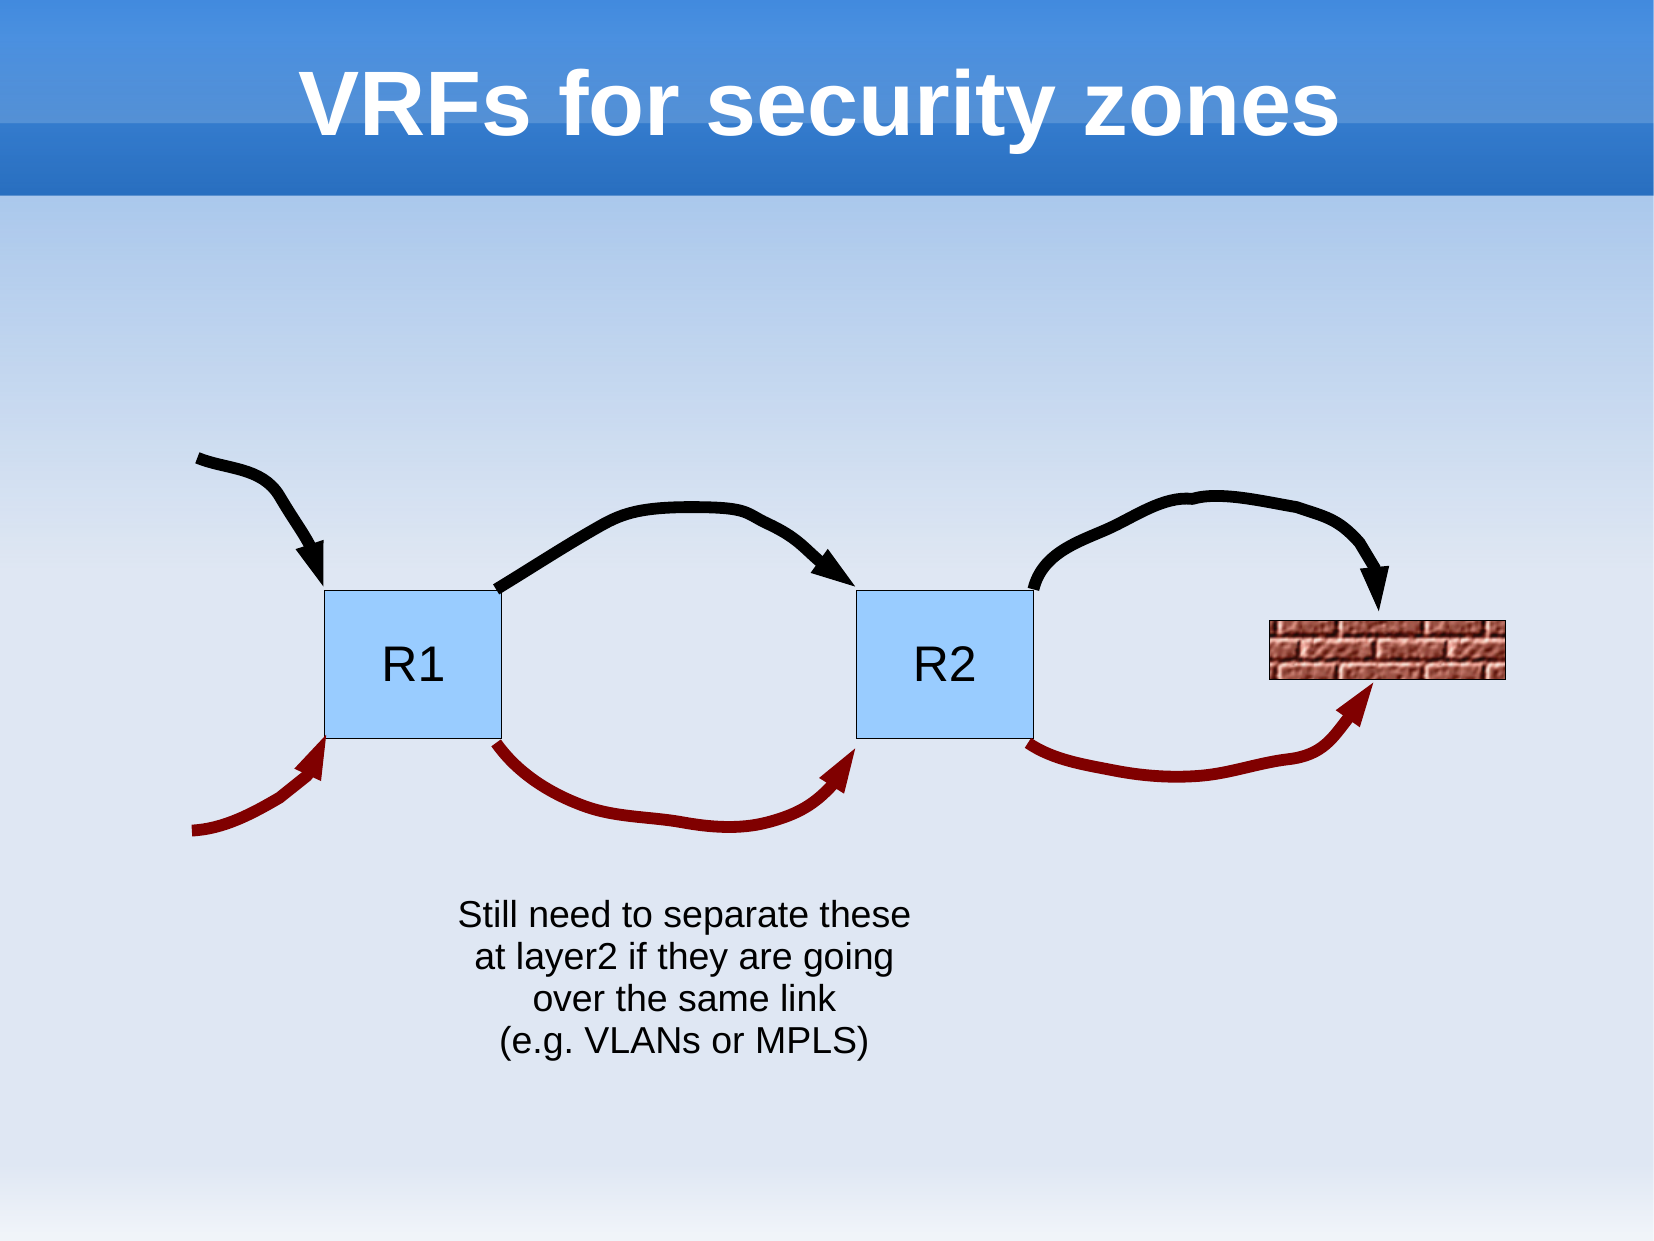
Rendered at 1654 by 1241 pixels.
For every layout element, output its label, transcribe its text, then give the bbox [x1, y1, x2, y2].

text_box Still need to separate these at layer2 if they are going over the same link (e.g. VLANs or MPLS) [442, 885, 927, 1069]
picture [0, 0, 1654, 1241]
text_box R2 [856, 590, 1034, 739]
title VRFs for security zones [76, 0, 1565, 208]
text_box [1269, 620, 1506, 680]
text_box R1 [324, 590, 502, 739]
